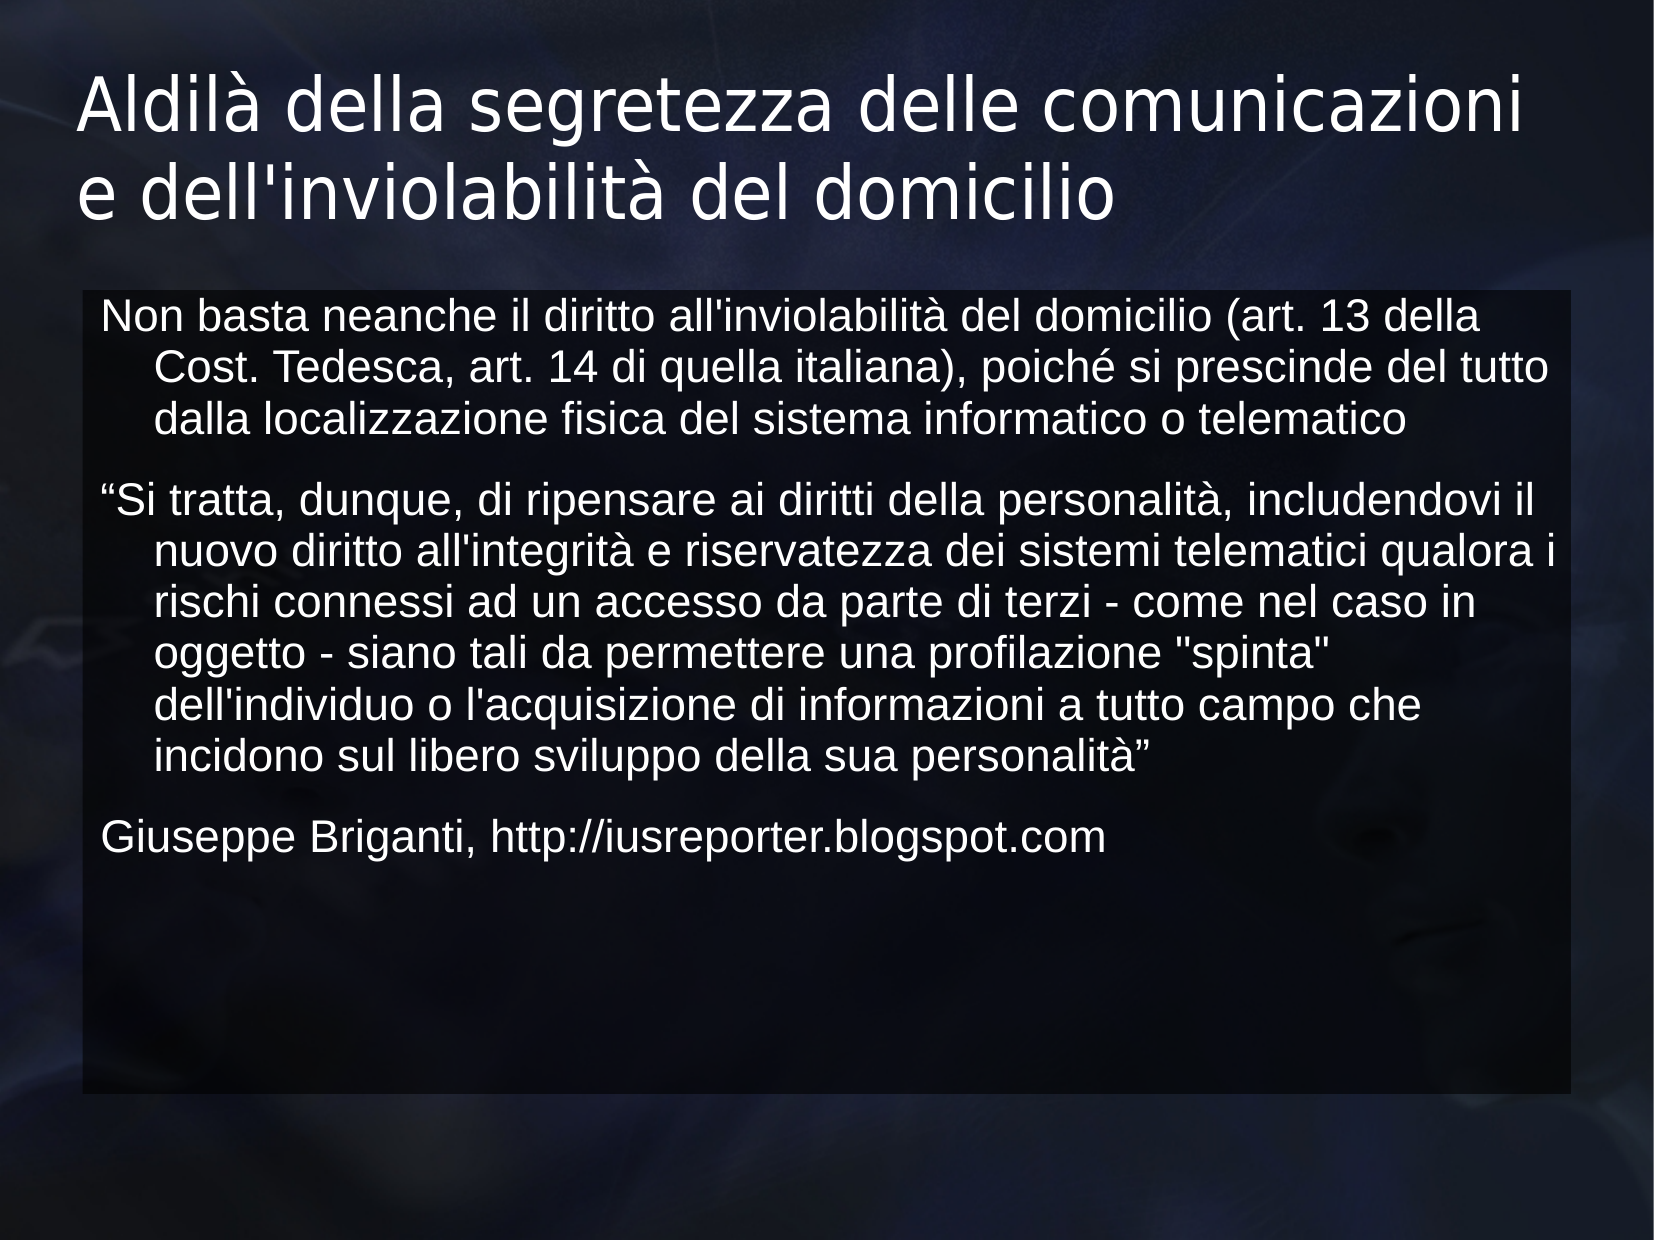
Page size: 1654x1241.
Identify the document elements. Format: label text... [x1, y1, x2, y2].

picture [0, 0, 1654, 1240]
title Aldilà della segretezza delle comunicazioni e dell'inviolabilità del domicilio [76, 46, 1565, 254]
list Non basta neanche il diritto all'inviolabilità del domicilio (art. 13 della Cost. Tedesca, art. 14 di quella italiana), poiché si prescinde del tutto dalla localizzazione fisica del sistema informatico o telematico “Si tratta, dunque, di ripensare ai diritti della personalità, includendovi il nuovo diritto all'integrità e riservatezza dei sistemi telematici qualora i rischi connessi ad un accesso da parte di terzi - come nel caso in oggetto - siano tali da permettere una profilazione "spinta" dell'individuo o l'acquisizione di informazioni a tutto campo che incidono sul libero sviluppo della sua personalità” Giuseppe Briganti, http://iusreporter.blogspot.com [82, 290, 1571, 1094]
